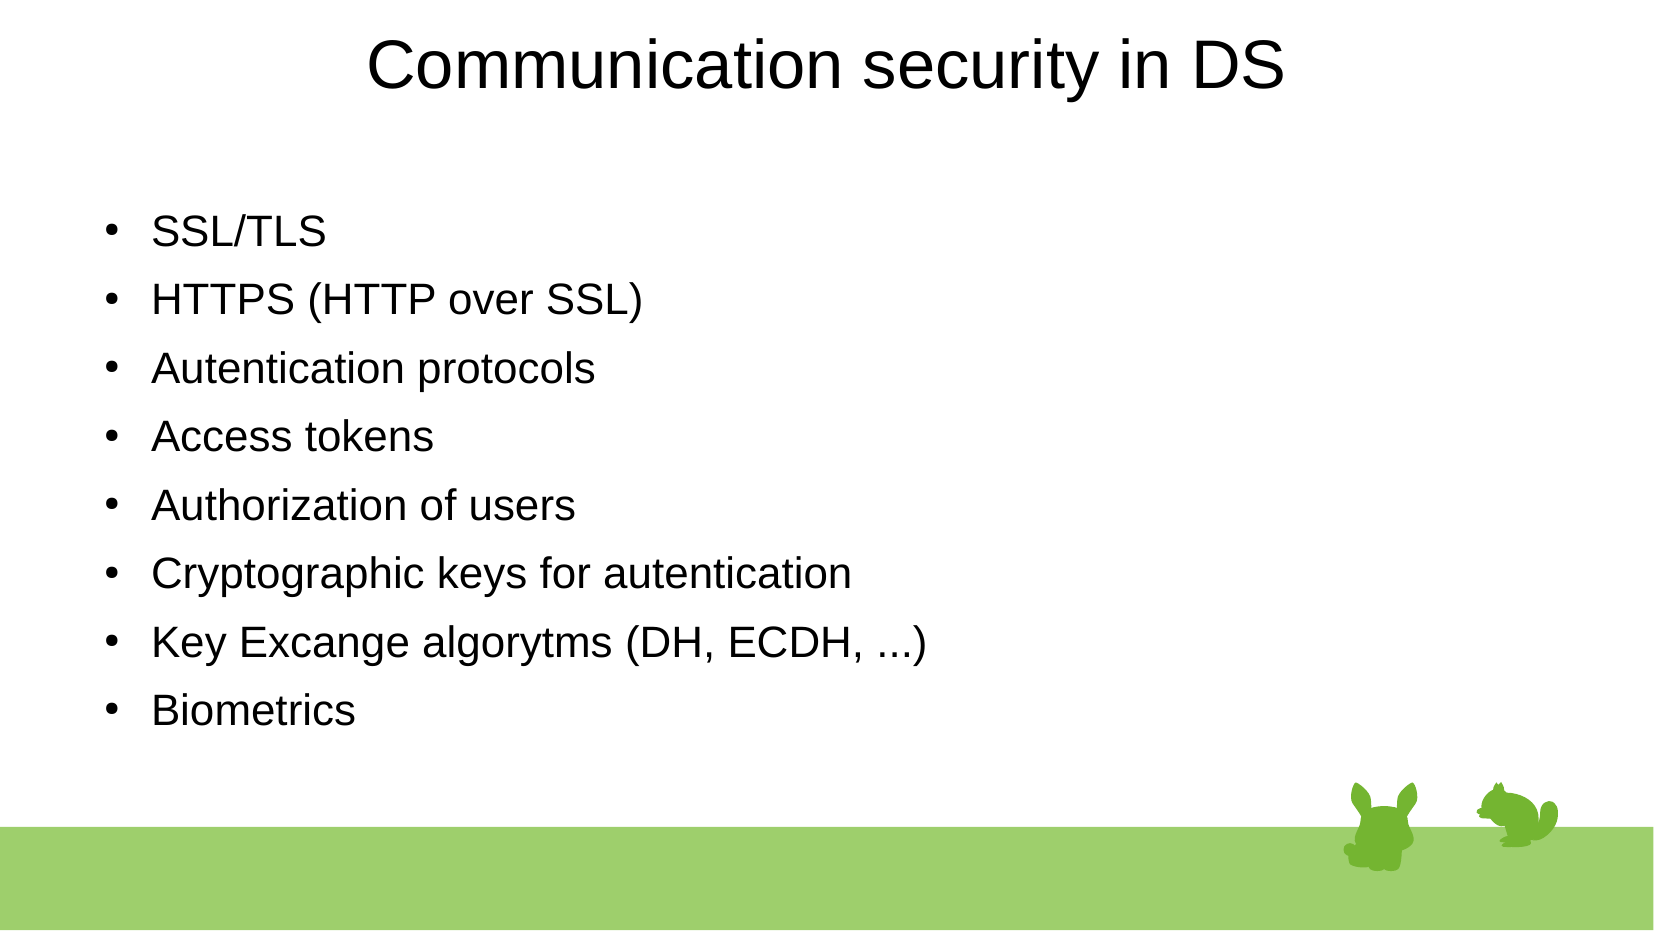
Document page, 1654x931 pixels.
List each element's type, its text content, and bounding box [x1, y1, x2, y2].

list SSL/TLS HTTPS (HTTP over SSL) Autentication protocols Access tokens Authorization of users Cryptographic keys for autentication Key Excange algorytms (DH, ECDH, ...) Biometrics [88, 206, 1565, 739]
title Communication security in DS [88, 26, 1565, 181]
